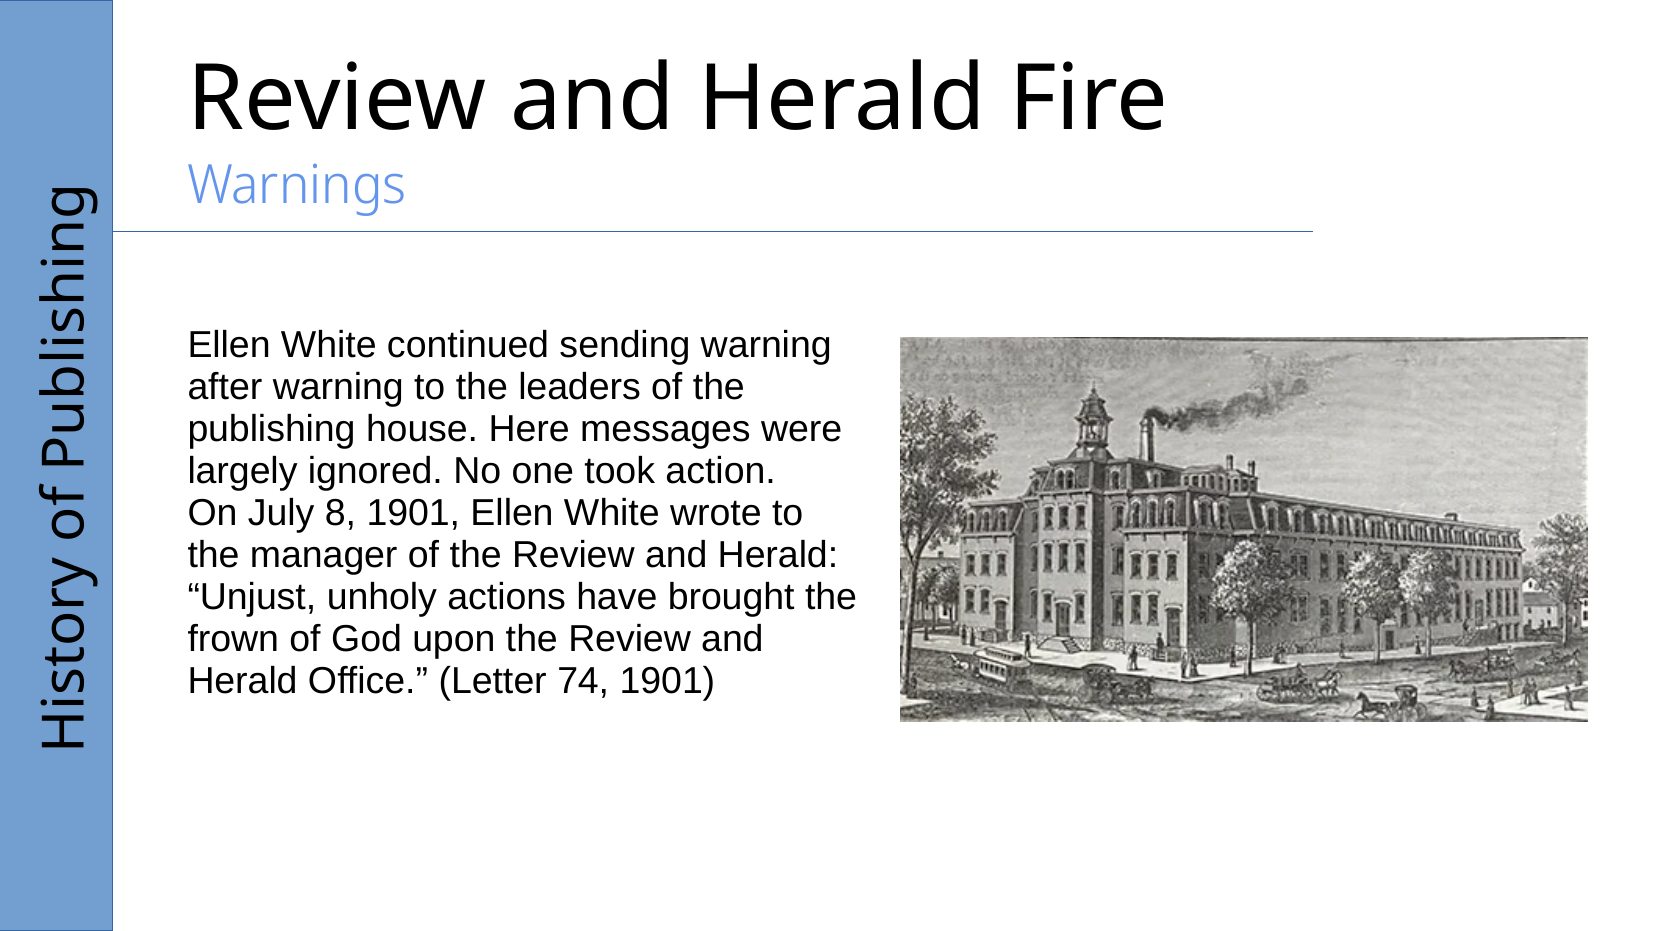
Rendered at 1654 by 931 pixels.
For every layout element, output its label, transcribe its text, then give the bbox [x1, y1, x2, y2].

picture [900, 337, 1588, 722]
title Review and Herald Fire [187, 33, 1571, 125]
text_box [0, 0, 113, 931]
title Warnings [187, 125, 1571, 239]
subtitle Ellen White continued sending warning after warning to the leaders of the publishing house. Here messages were largely ignored. No one took action. On July 8, 1901, Ellen White wrote to the manager of the Review and Herald: “Unjust, unholy actions have brought the frown of God upon the Review and Herald Office.” (Letter 74, 1901) [187, 323, 863, 912]
text_box History of Publishing [13, 37, 105, 901]
